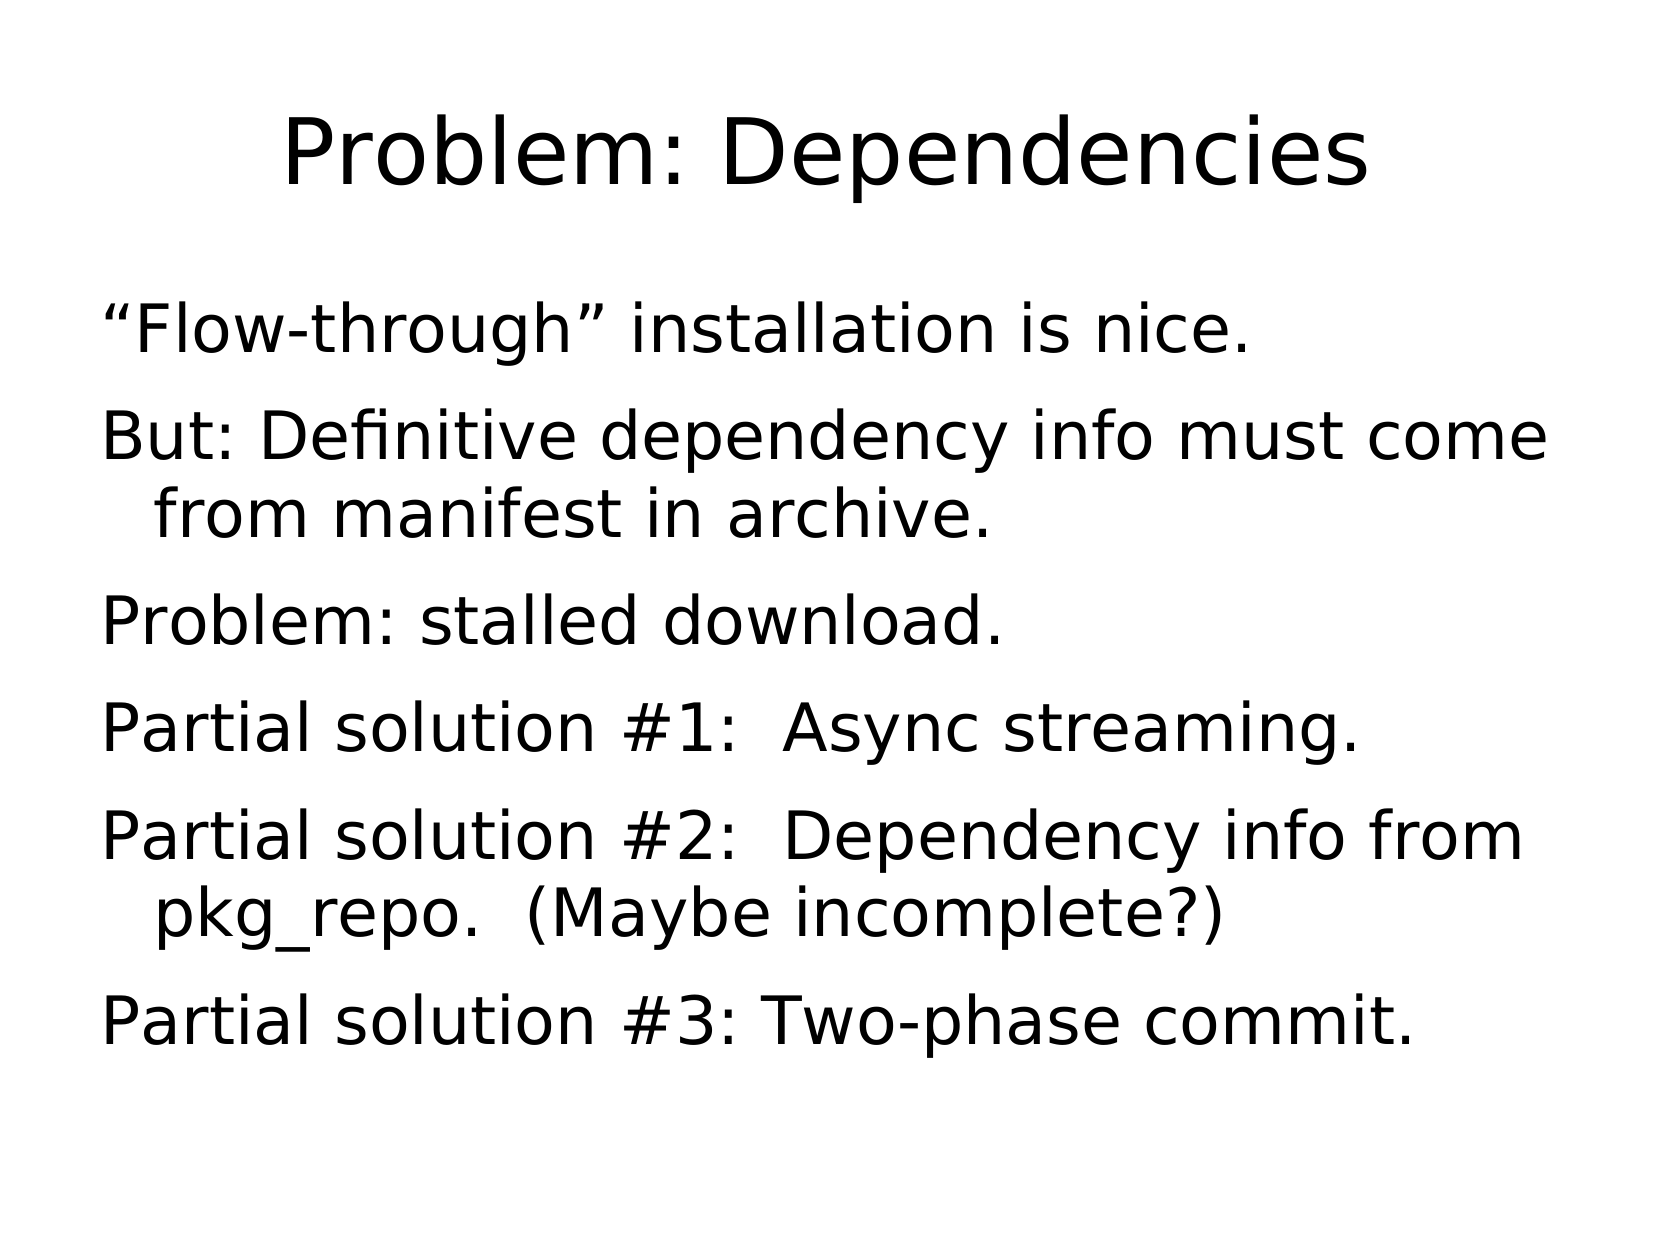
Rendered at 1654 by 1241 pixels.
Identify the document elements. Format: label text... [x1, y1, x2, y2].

list “Flow-through” installation is nice. But: Definitive dependency info must come from manifest in archive. Problem: stalled download. Partial solution #1: Async streaming. Partial solution #2: Dependency info from pkg_repo. (Maybe incomplete?) Partial solution #3: Two-phase commit. [82, 290, 1571, 1109]
title Problem: Dependencies [82, 49, 1571, 257]
